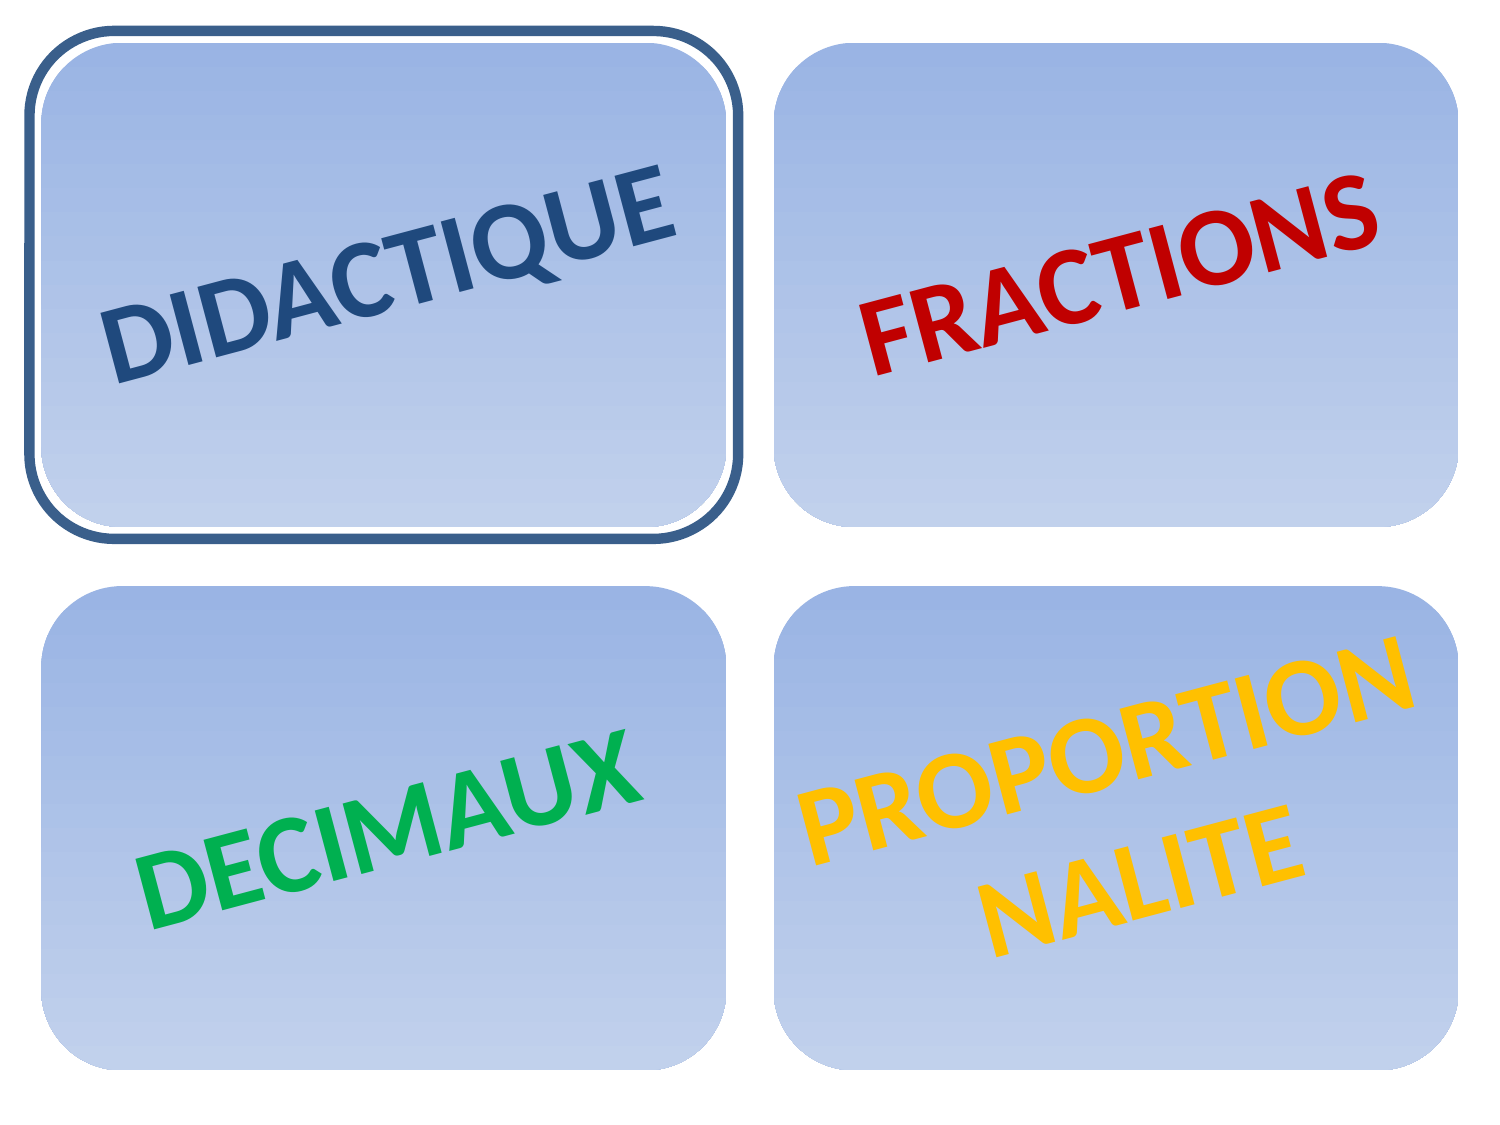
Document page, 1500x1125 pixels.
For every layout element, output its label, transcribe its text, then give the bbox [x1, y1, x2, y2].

text_box PROPORTIONNALITE [757, 583, 1485, 1033]
text_box [773, 586, 1393, 752]
text_box [773, 818, 1459, 1071]
text_box [1415, 595, 1459, 758]
text_box [41, 42, 727, 528]
text_box DECIMAUX [64, 668, 706, 975]
text_box FRACTIONS [797, 113, 1439, 419]
text_box [773, 42, 1459, 528]
text_box [41, 586, 727, 1071]
text_box DIDACTIQUE [64, 113, 706, 419]
